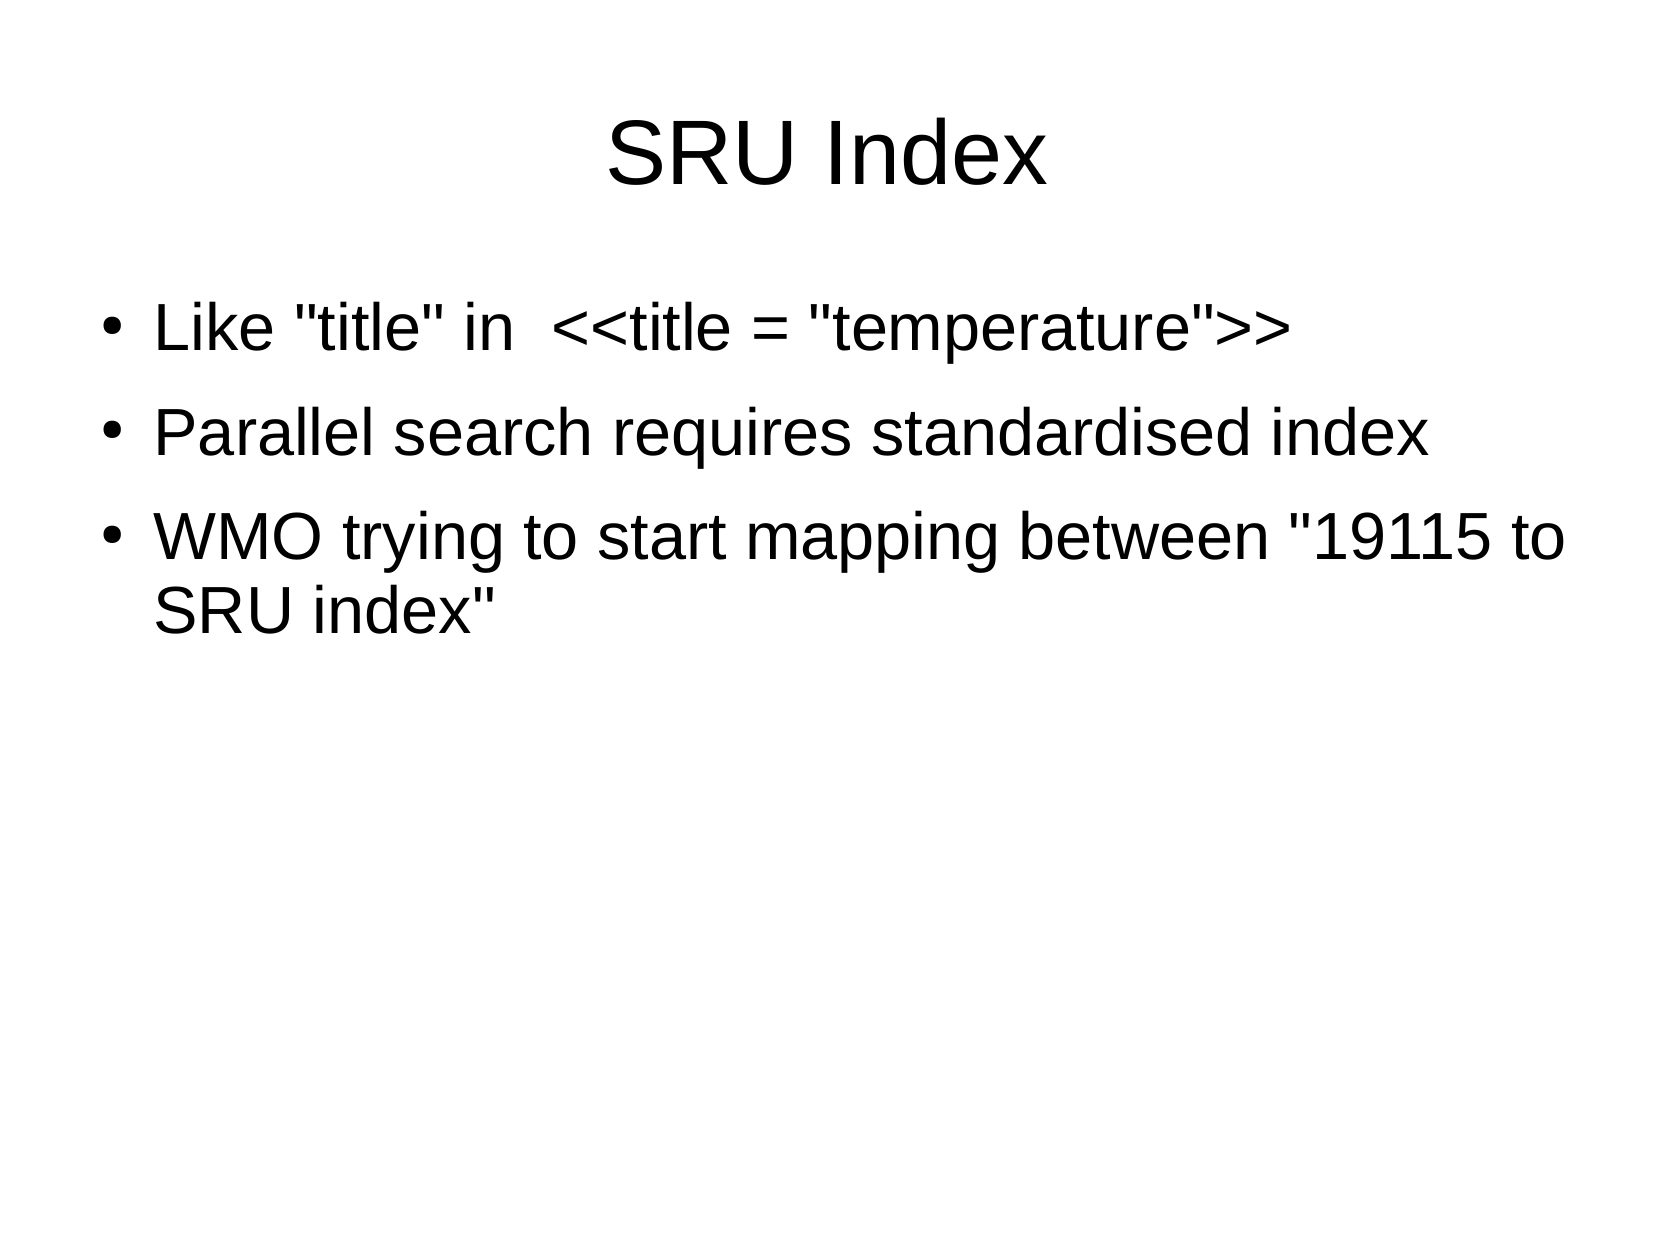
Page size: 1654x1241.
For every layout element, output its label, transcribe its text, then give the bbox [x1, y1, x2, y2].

list Like "title" in <<title = "temperature">> Parallel search requires standardised index WMO trying to start mapping between "19115 to SRU index" [82, 290, 1571, 1094]
title SRU Index [82, 49, 1571, 257]
